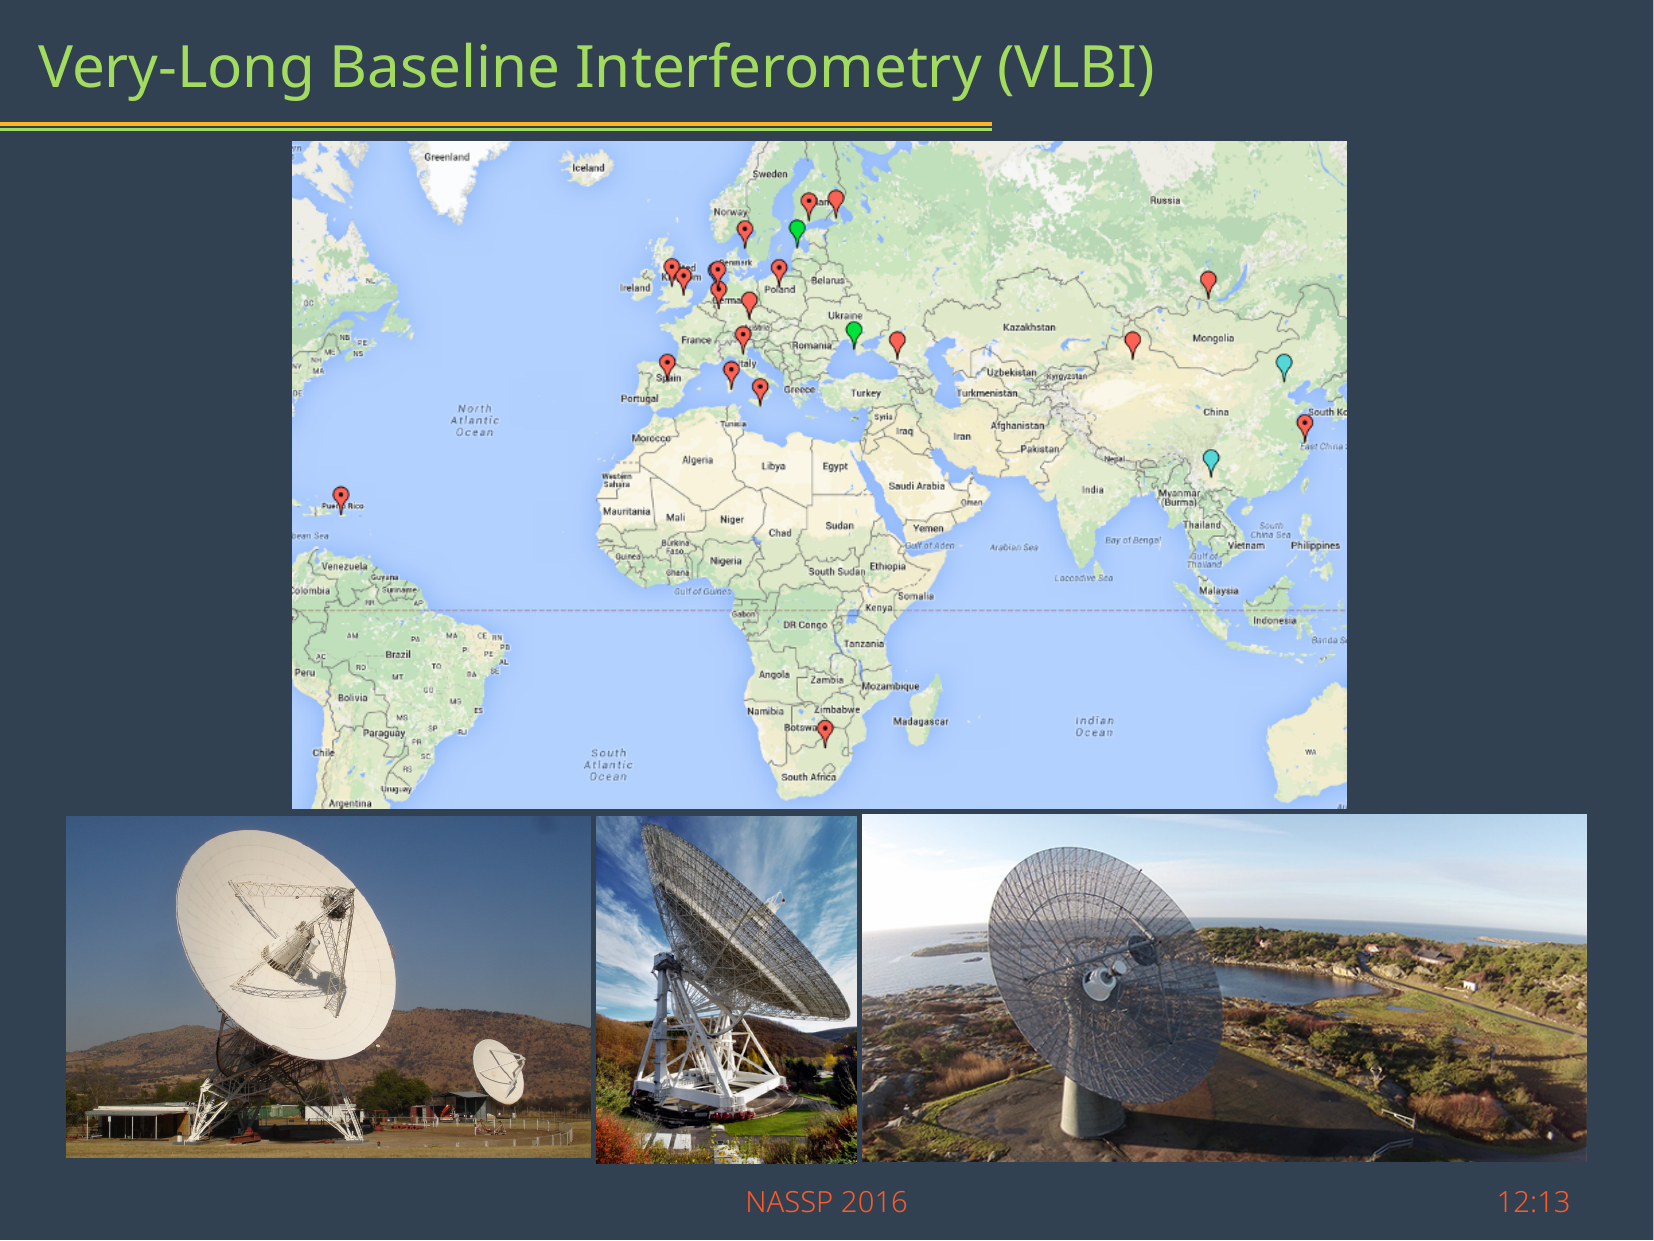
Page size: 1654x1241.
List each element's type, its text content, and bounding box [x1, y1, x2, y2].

picture [596, 816, 857, 1164]
picture [292, 141, 1347, 809]
picture [66, 816, 591, 1158]
picture [862, 814, 1587, 1162]
text_box Very-Long Baseline Interferometry (VLBI) [23, 17, 1300, 103]
